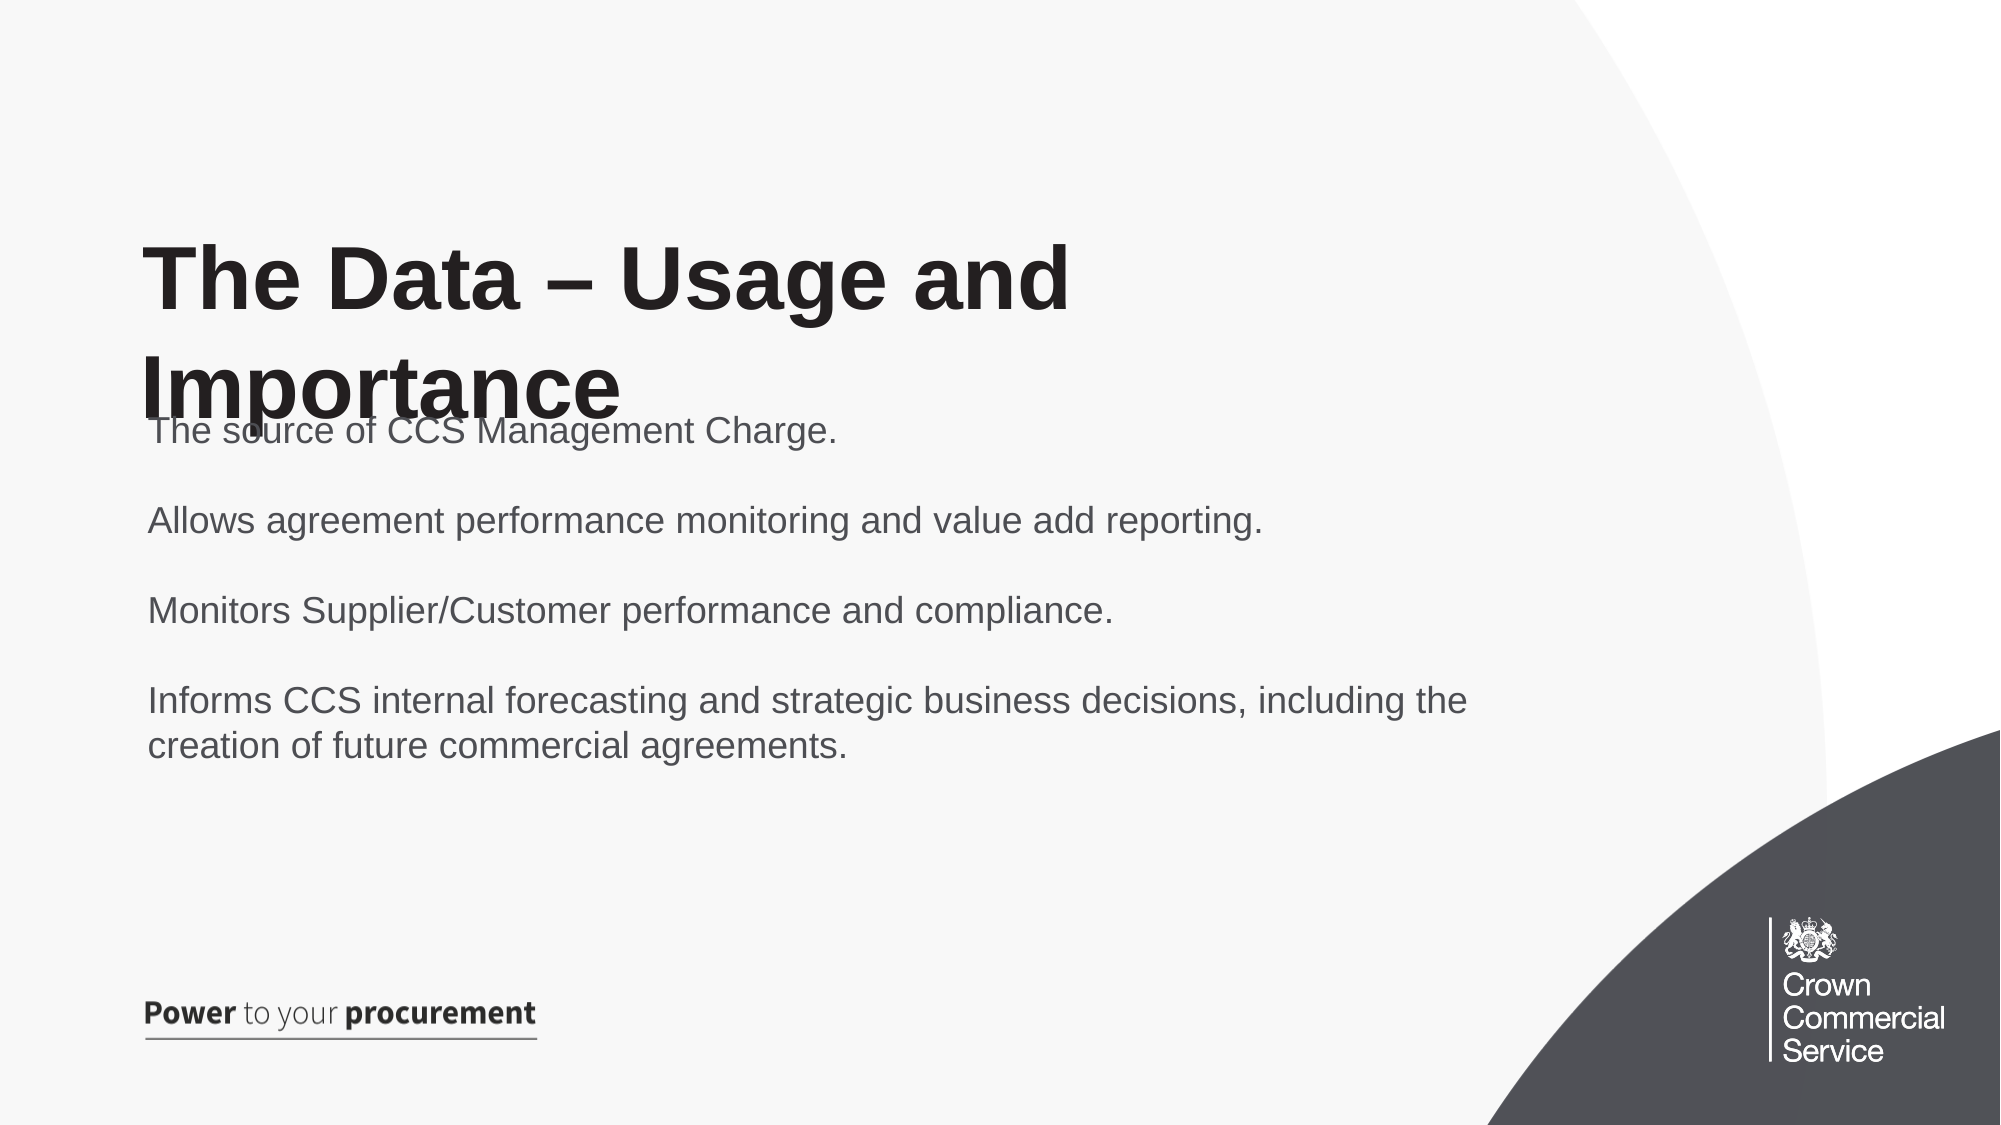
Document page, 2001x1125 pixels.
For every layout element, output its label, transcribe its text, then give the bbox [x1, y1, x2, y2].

picture [1769, 917, 1944, 1063]
subtitle The source of CCS Management Charge. Allows agreement performance monitoring and value add reporting. Monitors Supplier/Customer performance and compliance. Informs CCS internal forecasting and strategic business decisions, including the creation of future commercial agreements. [147, 406, 1484, 1086]
title The Data – Usage and Importance [140, 219, 1934, 358]
